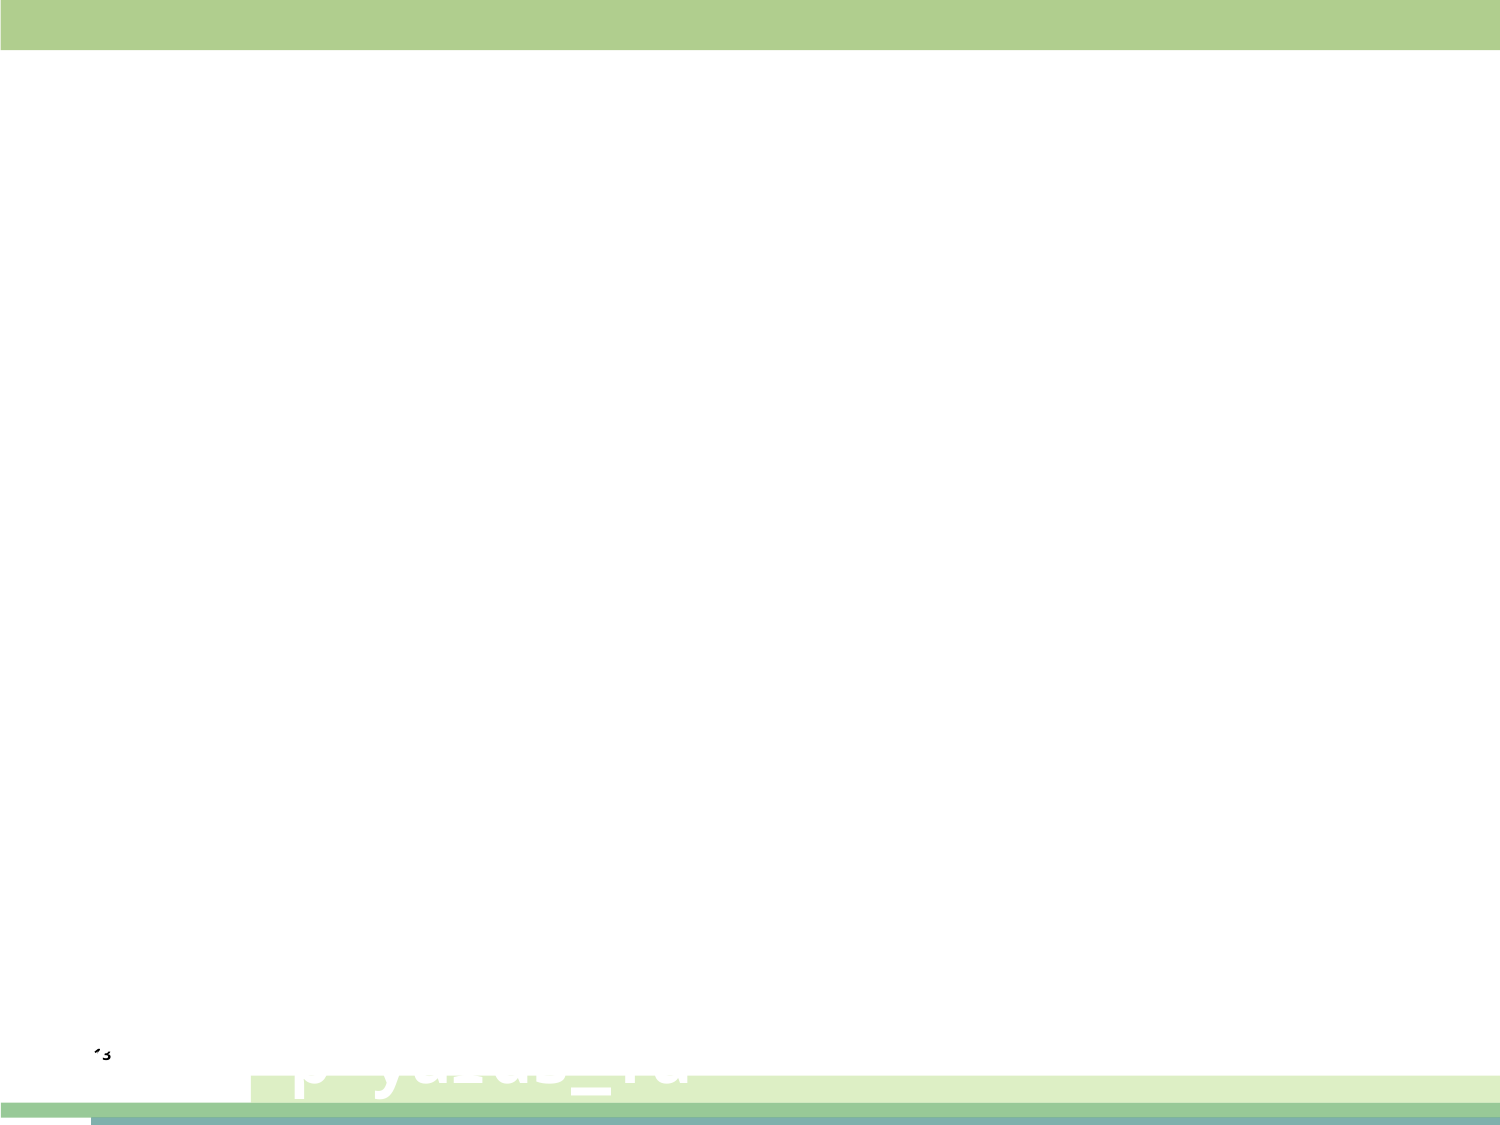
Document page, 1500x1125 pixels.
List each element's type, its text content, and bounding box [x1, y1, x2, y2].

list $ gdb ./furlong (gdb) break main Breakpoint 1 at 0x804842d: file furlong.c, line 2. (gdb) run Breakpoint 1, main () at furlong.c:2 2 const char yards_fu = 220; (gdb) next 3 int ft_fu = 3 * yards_fu; (gdb) p yards_fu $1 = -36 '\334' (gdb) p ft_fu $2 = 134513769 (gdb) next (gdb) p ft_fu $3 = -108 (gdb) cont [36, 67, 1500, 1125]
